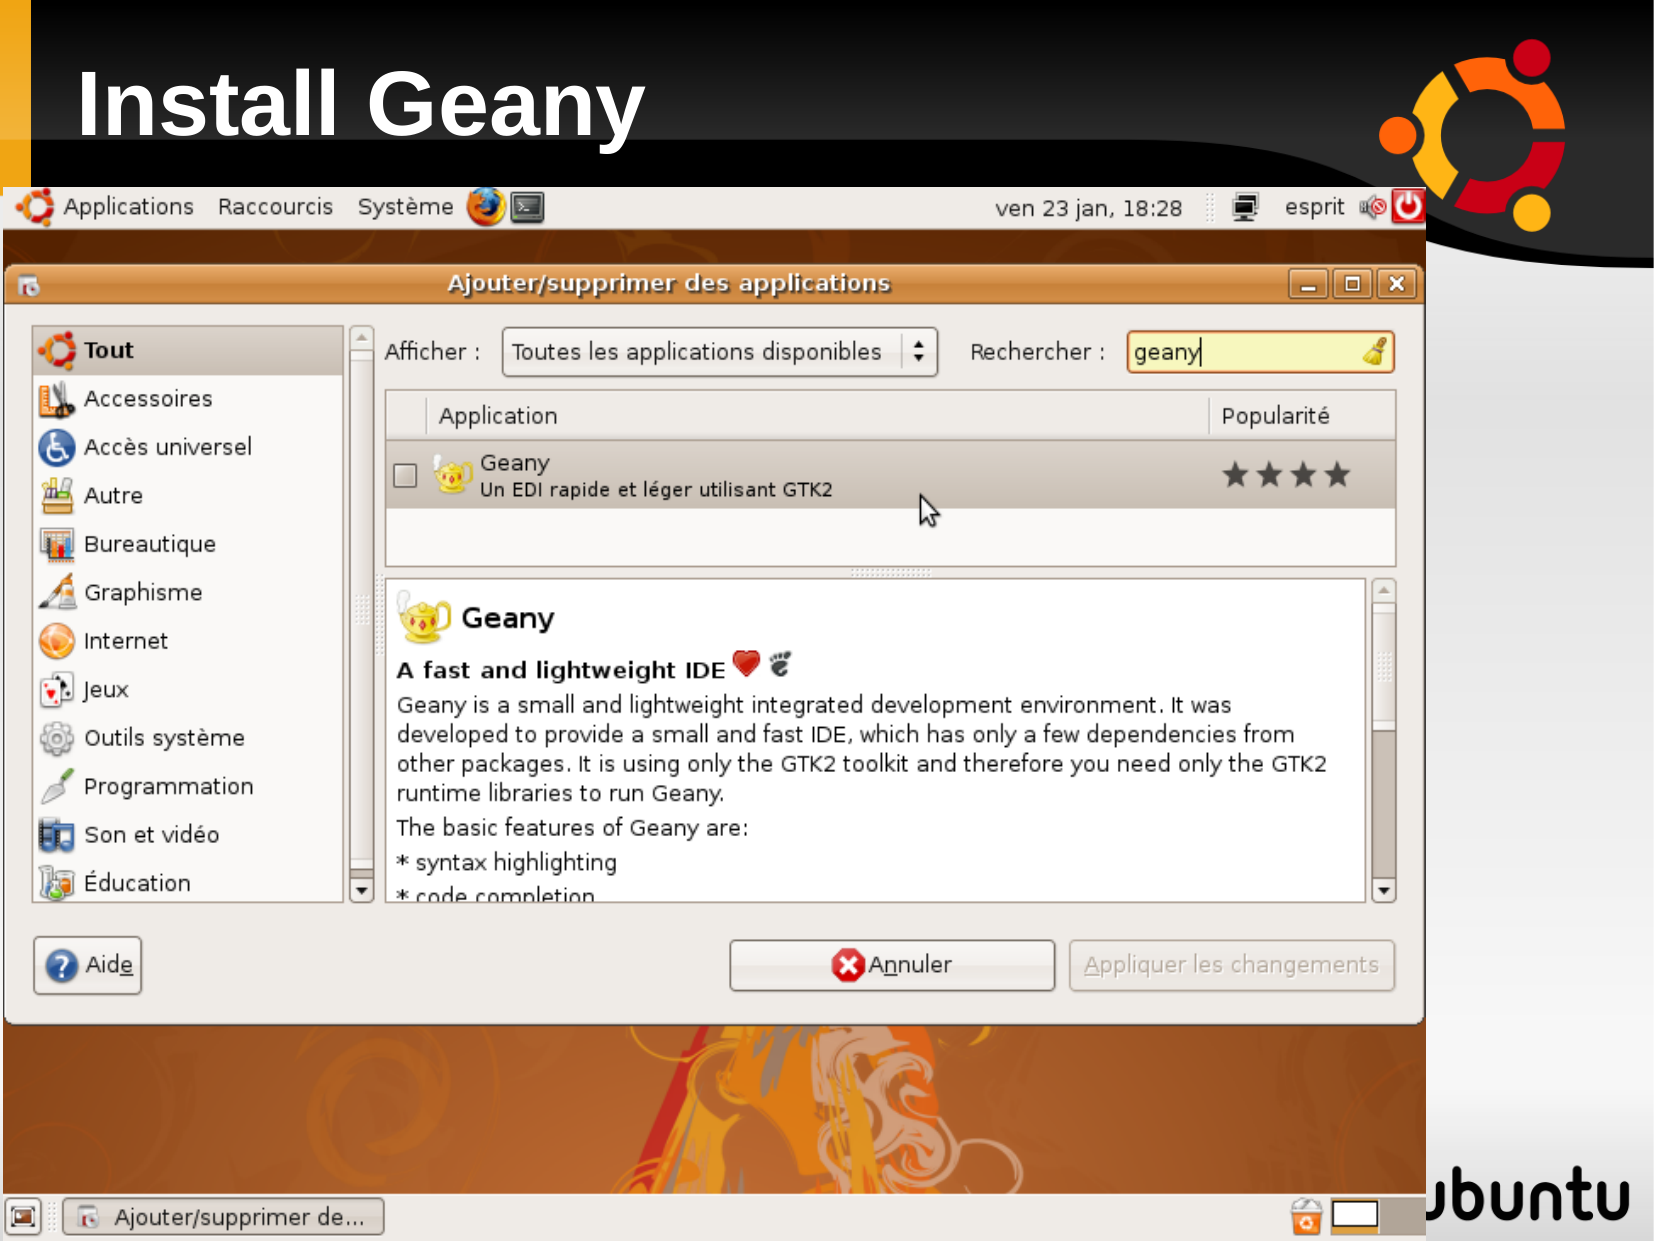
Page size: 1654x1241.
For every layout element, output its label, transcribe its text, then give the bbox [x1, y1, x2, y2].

picture [0, 0, 1654, 1241]
title Install Geany [76, 7, 1565, 200]
